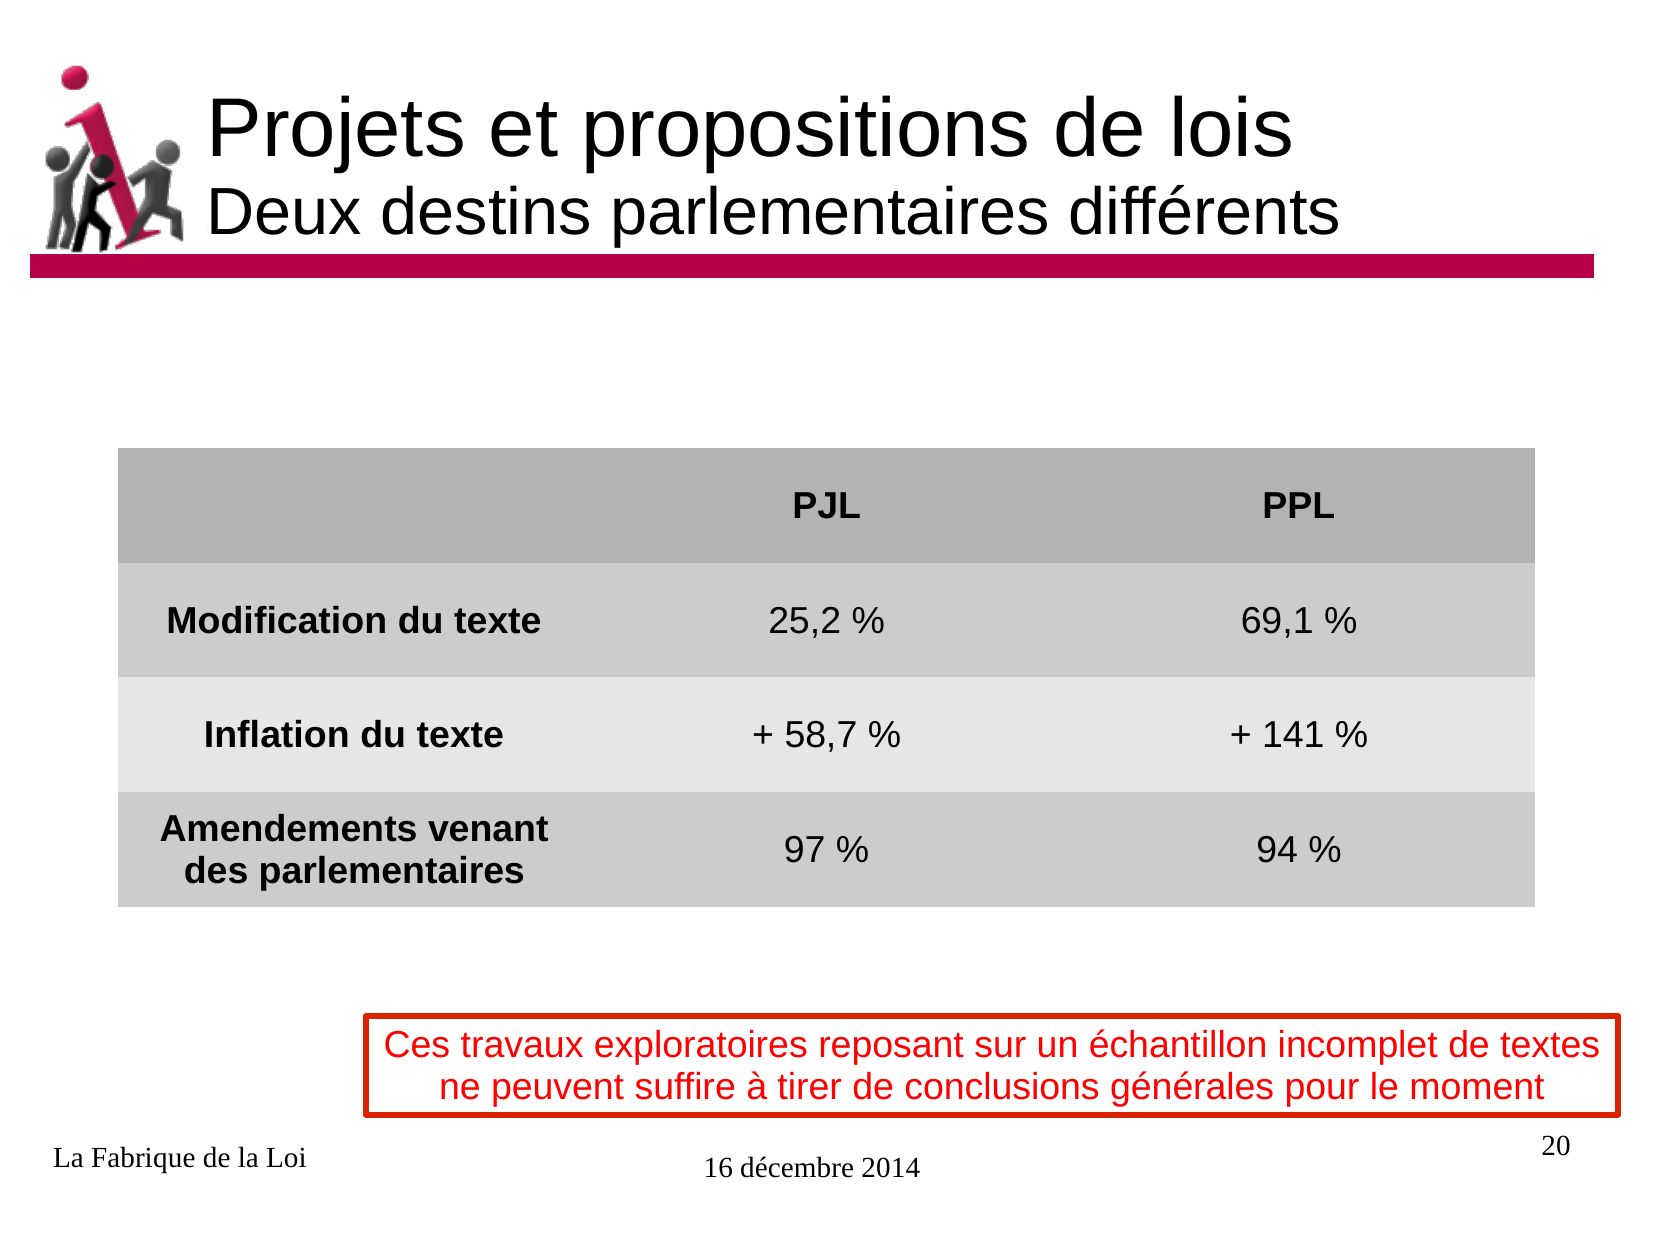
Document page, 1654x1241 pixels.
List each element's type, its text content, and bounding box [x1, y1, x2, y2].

picture [29, 60, 210, 254]
table_header PPL [1063, 448, 1535, 563]
list [82, 313, 1571, 1133]
table_cell + 58,7 % [590, 677, 1063, 792]
table_cell + 141 % [1063, 677, 1535, 792]
table_cell Amendements venant des parlementaires [118, 792, 590, 907]
table_cell Modification du texte [118, 563, 590, 677]
table_cell 69,1 % [1063, 563, 1535, 677]
table_header PJL [590, 448, 1063, 563]
table_cell 25,2 % [590, 563, 1063, 677]
table_cell 97 % [590, 792, 1063, 907]
table_cell Inflation du texte [118, 677, 590, 792]
table_cell 94 % [1063, 792, 1535, 907]
table_header [118, 448, 590, 563]
title Projets et propositions de lois Deux destins parlementaires différents [206, 61, 1595, 269]
text_box Ces travaux exploratoires reposant sur un échantillon incomplet de textes ne peuvent suffire à tirer de conclusions générales pour le moment [366, 1015, 1619, 1115]
